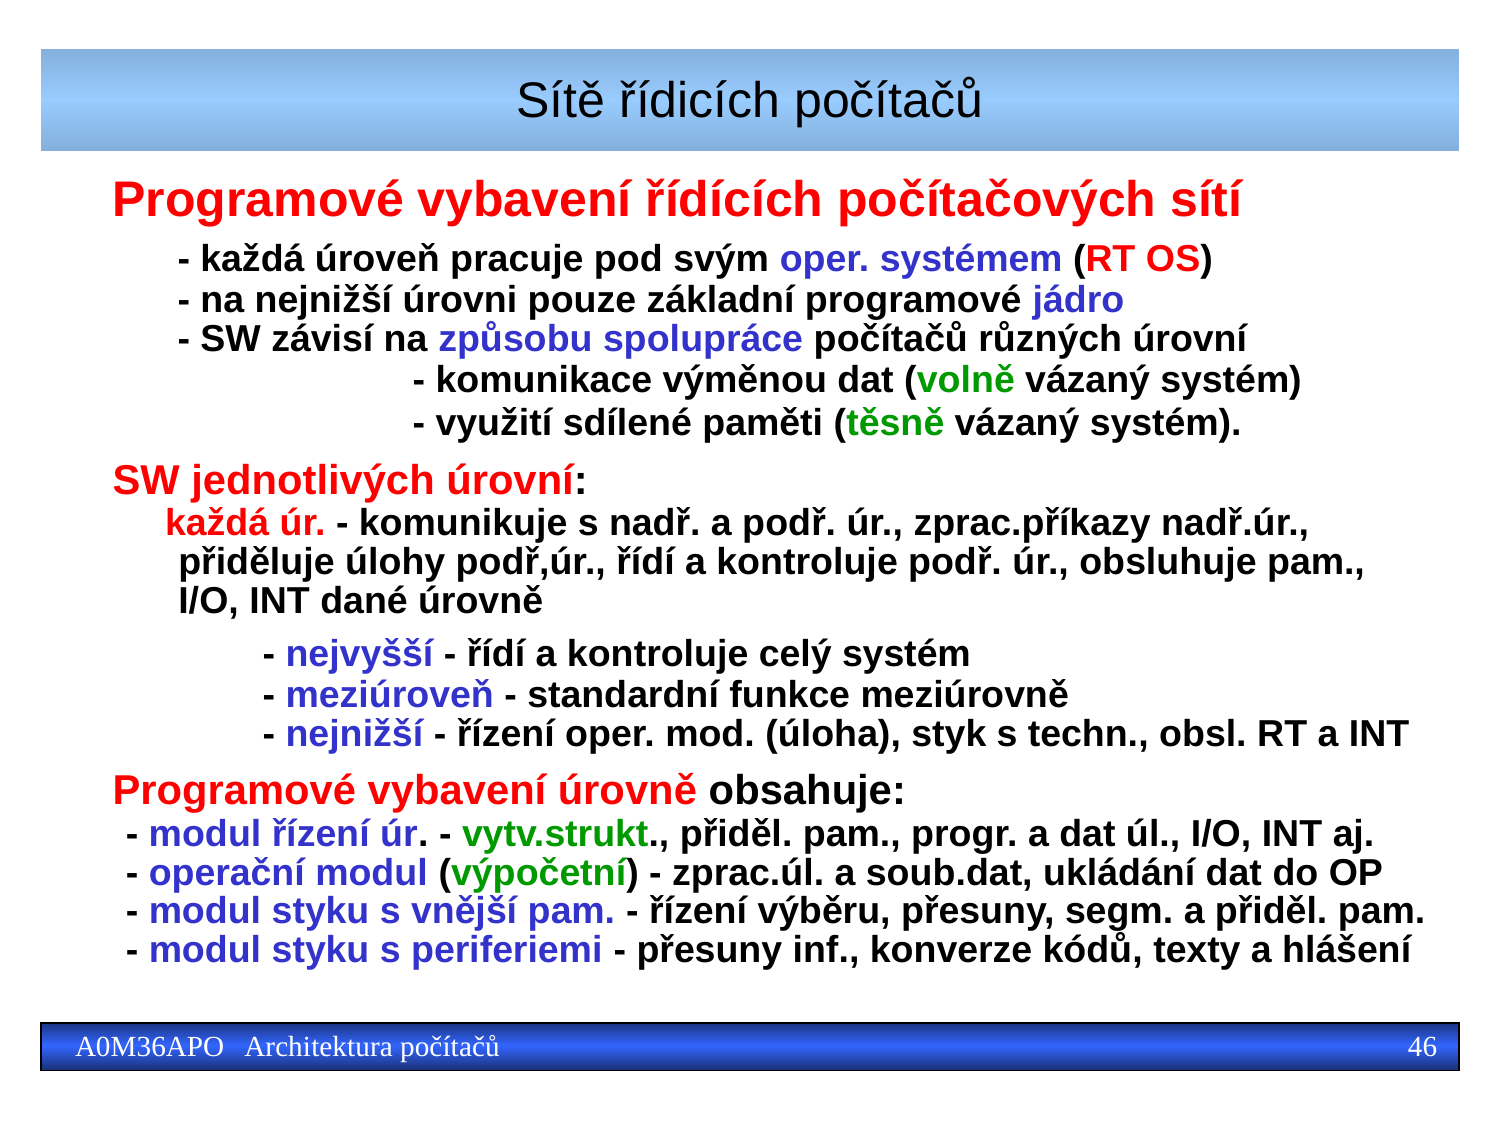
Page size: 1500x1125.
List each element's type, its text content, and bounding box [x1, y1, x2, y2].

text_box Programové vybavení řídících počítačových sítí - každá úroveň pracuje pod svým oper. systémem (RT OS) - na nejnižší úrovni pouze základní programové jádro - SW závisí na způsobu spolupráce počítačů různých úrovní - komunikace výměnou dat (volně vázaný systém) - využití sdílené paměti (těsně vázaný systém). SW jednotlivých úrovní: každá úr. - komunikuje s nadř. a podř. úr., zprac.příkazy nadř.úr., přiděluje úlohy podř,úr., řídí a kontroluje podř. úr., obsluhuje pam., I/O, INT dané úrovně - nejvyšší - řídí a kontroluje celý systém - meziúroveň - standardní funkce meziúrovně - nejnižší - řízení oper. mod. (úloha), styk s techn., obsl. RT a INT Programové vybavení úrovně obsahuje: - modul řízení úr. - vytv.strukt., přiděl. pam., progr. a dat úl., I/O, INT aj. - operační modul (výpočetní) - zprac.úl. a soub.dat, ukládání dat do OP - modul styku s vnější pam. - řízení výběru, přesuny, segm. a přiděl. pam. - modul styku s periferiemi - přesuny inf., konverze kódů, texty a hlášení [97, 177, 1447, 1003]
title Sítě řídicích počítačů [41, 49, 1459, 151]
